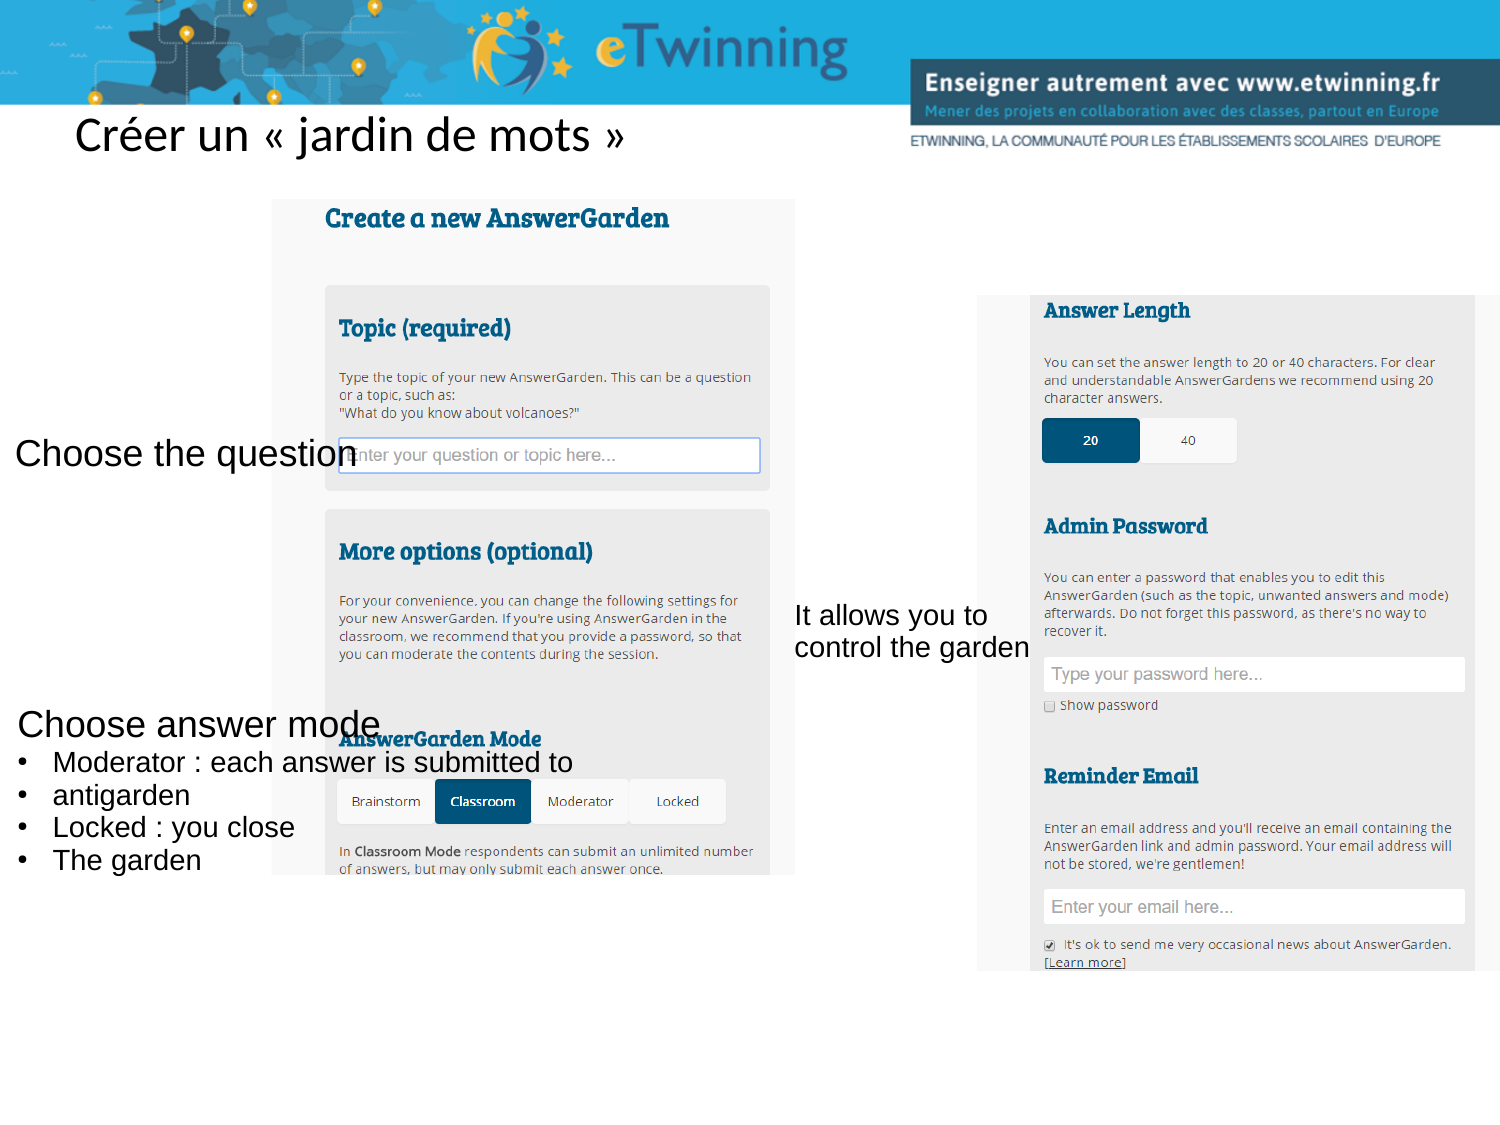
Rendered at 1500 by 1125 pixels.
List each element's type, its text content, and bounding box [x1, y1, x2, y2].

picture [976, 295, 1500, 971]
text_box It allows you to control the garden [779, 591, 1046, 738]
text_box Choose the question [0, 425, 373, 483]
title Créer un « jardin de mots » [75, 45, 1425, 233]
picture [0, 0, 1500, 154]
picture [271, 199, 795, 875]
text_box Choose answer mode Moderator : each answer is submitted to antigarden Locked : you close The garden [2, 696, 590, 993]
